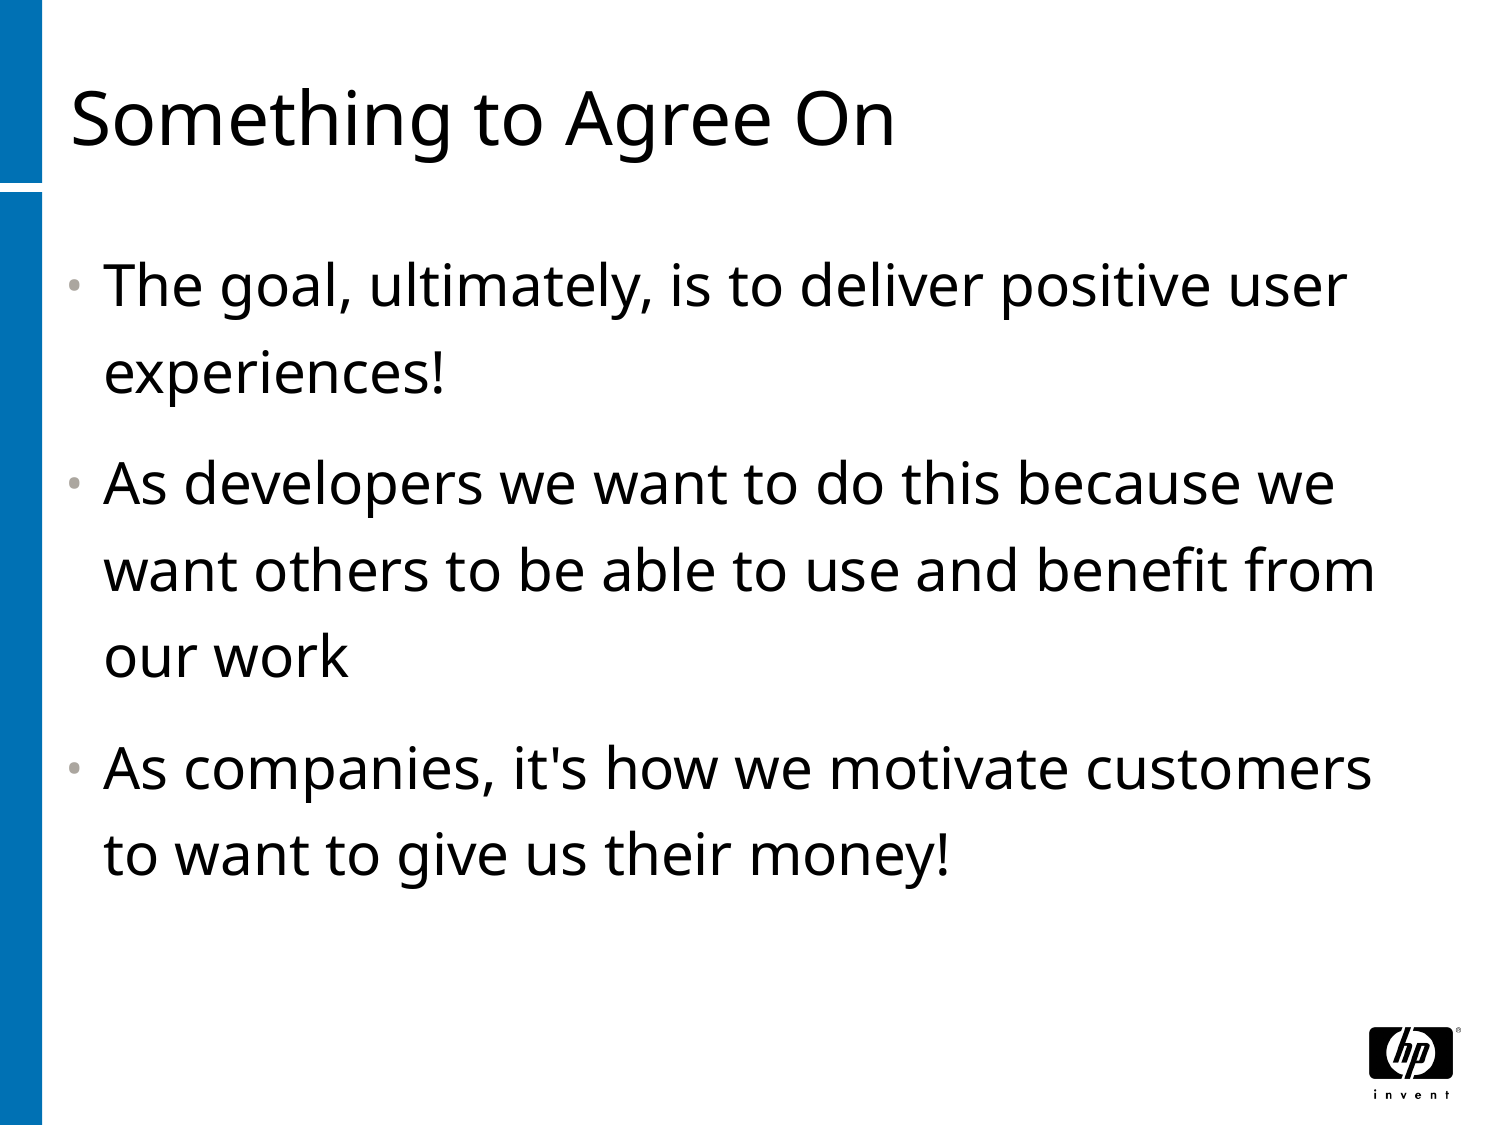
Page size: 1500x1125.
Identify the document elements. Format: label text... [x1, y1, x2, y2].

title Something to Agree On [70, 18, 1422, 206]
list The goal, ultimately, is to deliver positive user experiences! As developers we want to do this because we want others to be able to use and benefit from our work As companies, it's how we motivate customers to want to give us their money! [65, 237, 1422, 981]
picture [1369, 1027, 1461, 1099]
